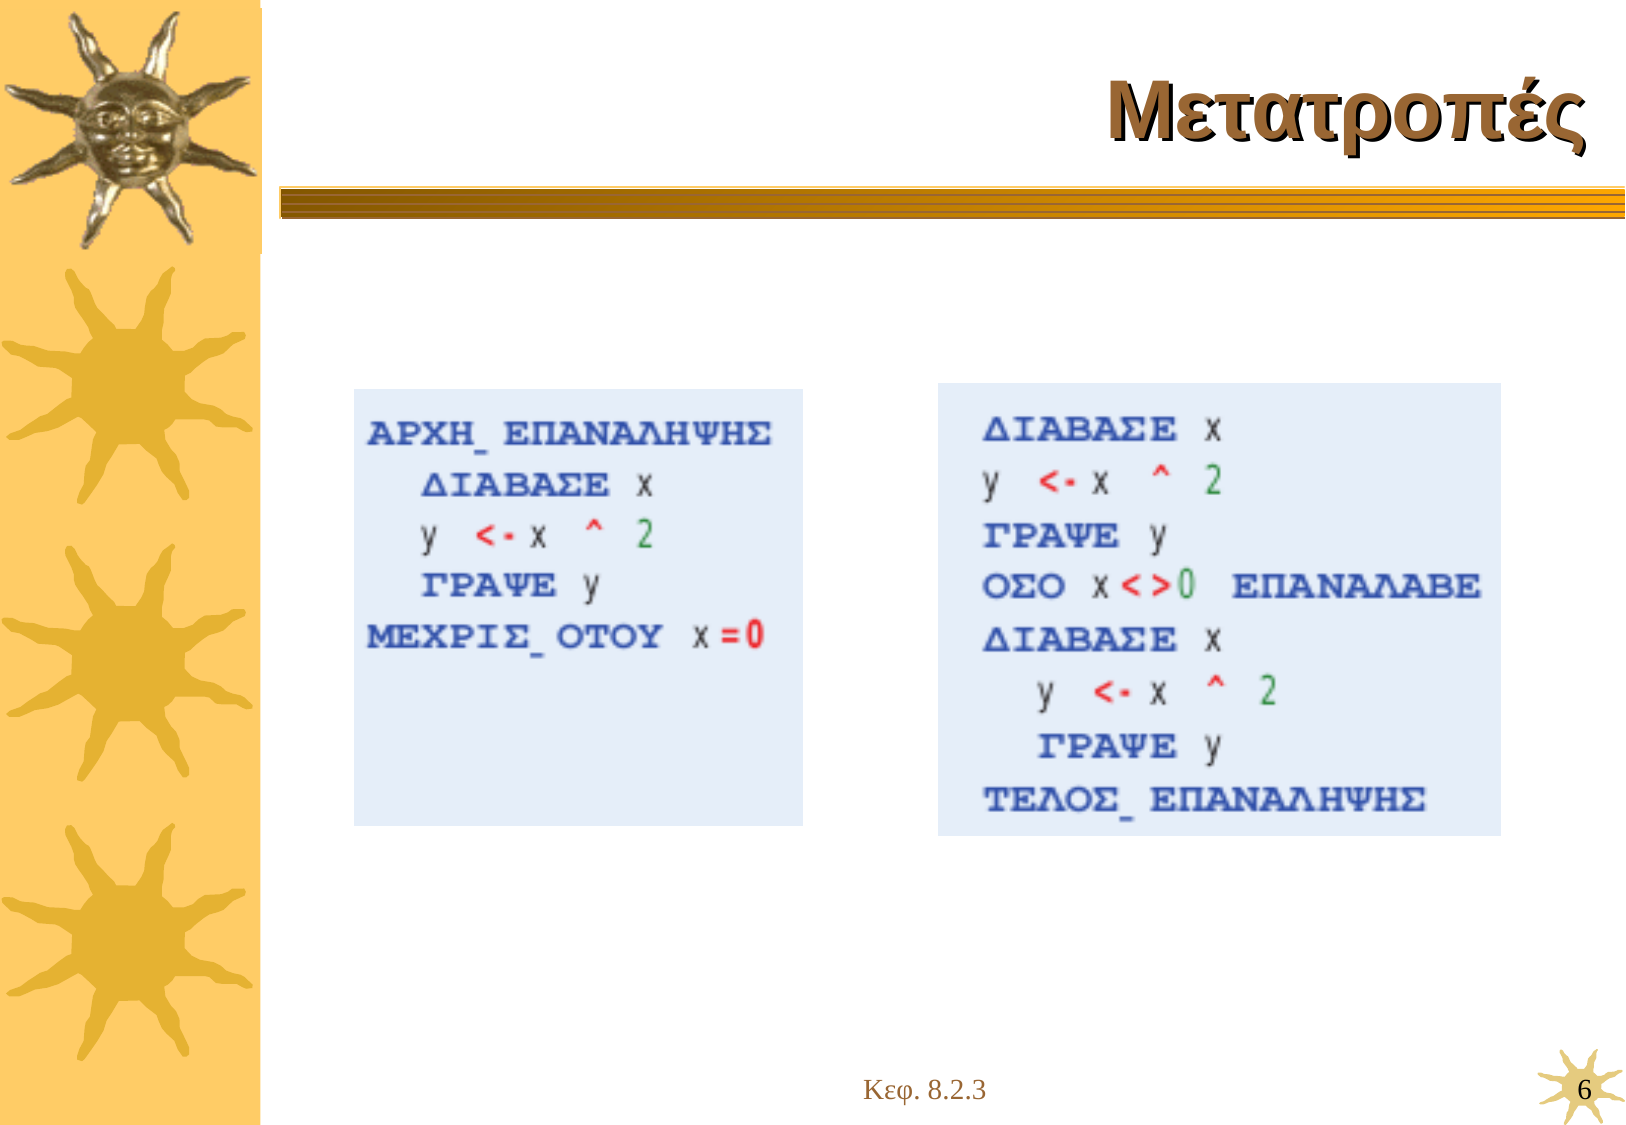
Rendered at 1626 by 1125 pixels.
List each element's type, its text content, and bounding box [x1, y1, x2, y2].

text_box Μετατροπές [0, 0, 1625, 163]
picture [1, 163, 262, 254]
picture [938, 383, 1501, 836]
picture [354, 389, 803, 826]
